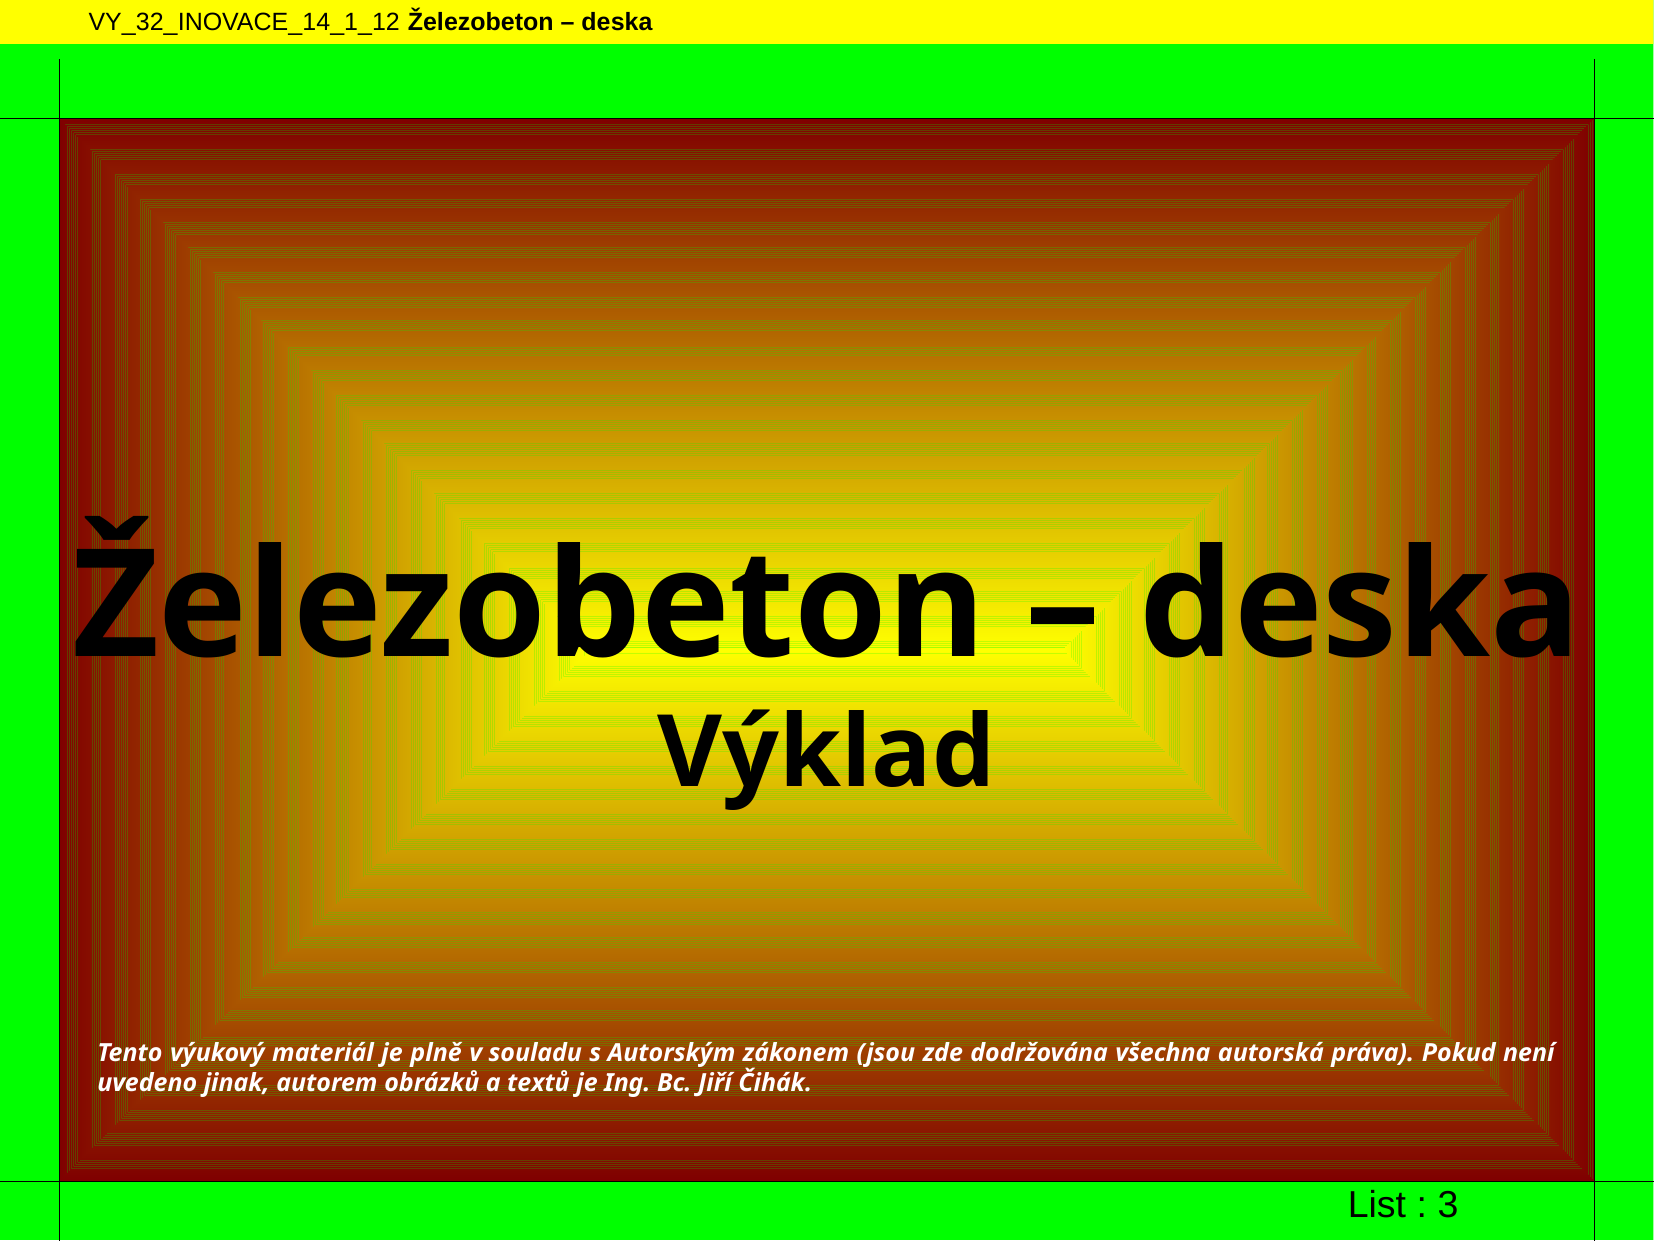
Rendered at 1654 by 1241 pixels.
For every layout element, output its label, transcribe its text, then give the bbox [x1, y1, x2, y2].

text_box Železobeton – deska Výklad [60, 119, 1594, 1181]
text_box List : <číslo> [1357, 1176, 1599, 1241]
text_box VY_32_INOVACE_14_1_12 Železobeton – deska [0, 0, 1654, 44]
text_box Tento výukový materiál je plně v souladu s Autorským zákonem (jsou zde dodržována všechna autorská práva). Pokud není uvedeno jinak, autorem obrázků a textů je Ing. Bc. Jiří Čihák. [82, 1028, 1572, 1105]
